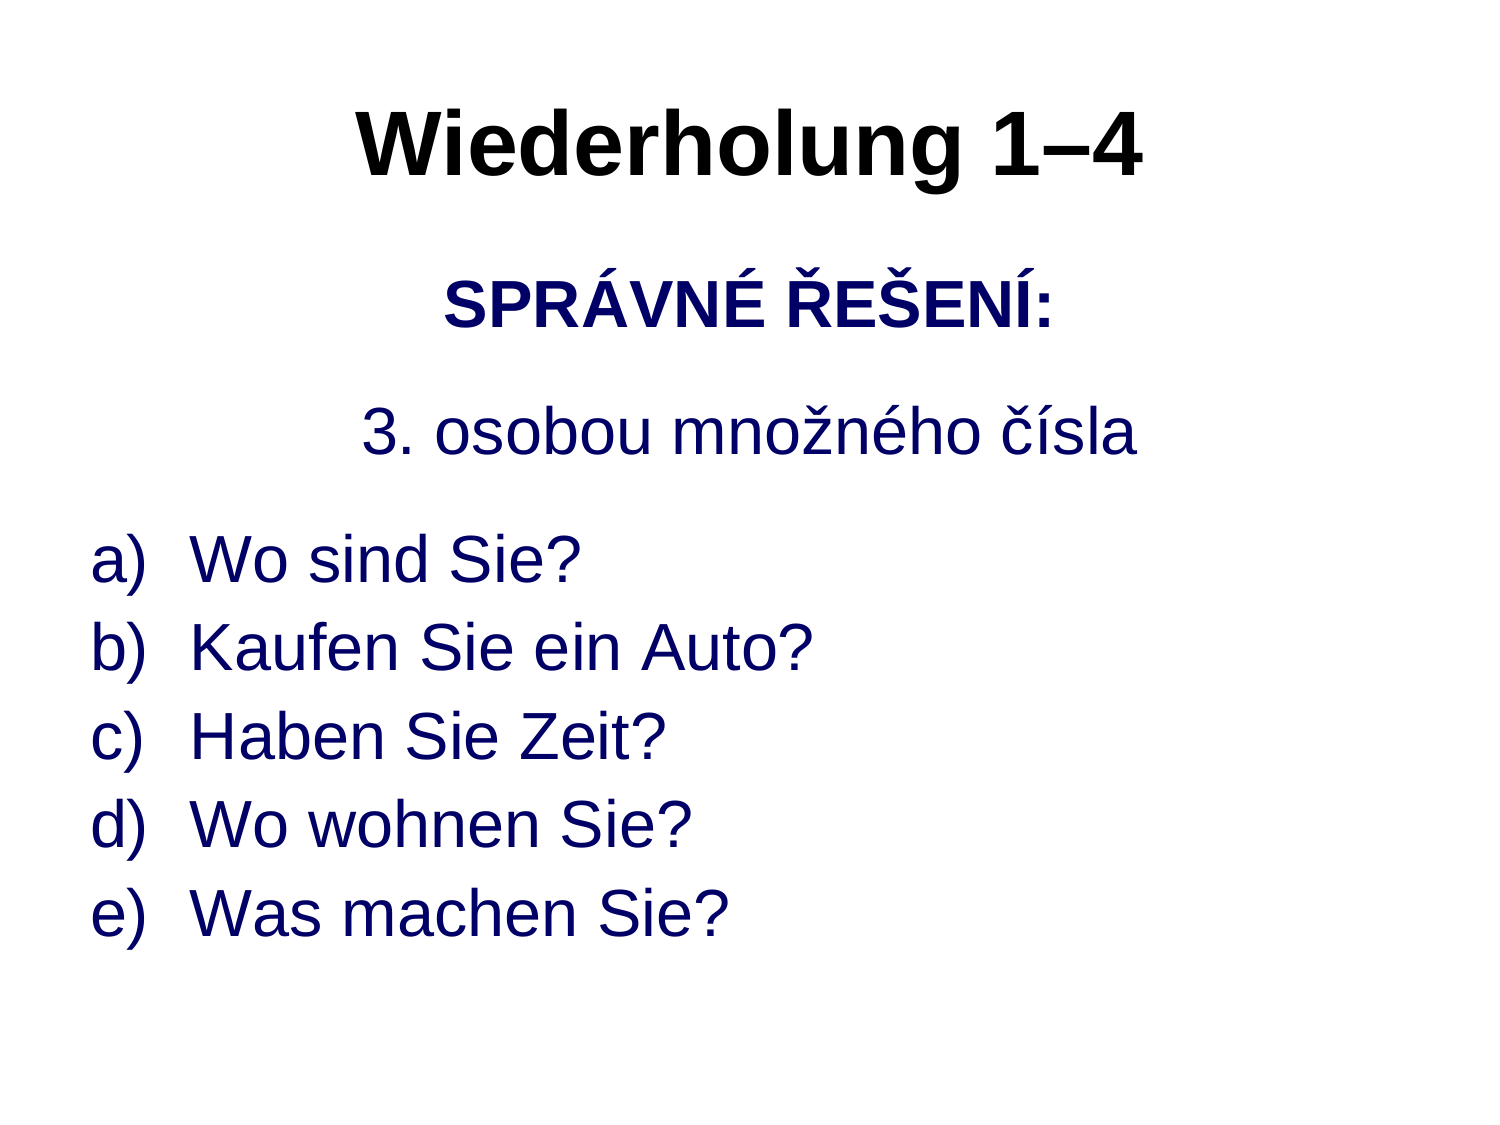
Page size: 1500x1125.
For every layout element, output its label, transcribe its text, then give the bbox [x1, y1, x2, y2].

title Wiederholung 1–4 [75, 45, 1426, 233]
list SPRÁVNÉ ŘEŠENÍ: 3. osobou množného čísla a) Wo sind Sie? b) Kaufen Sie ein Auto? c) Haben Sie Zeit? d) Wo wohnen Sie? e) Was machen Sie? [75, 262, 1426, 1125]
